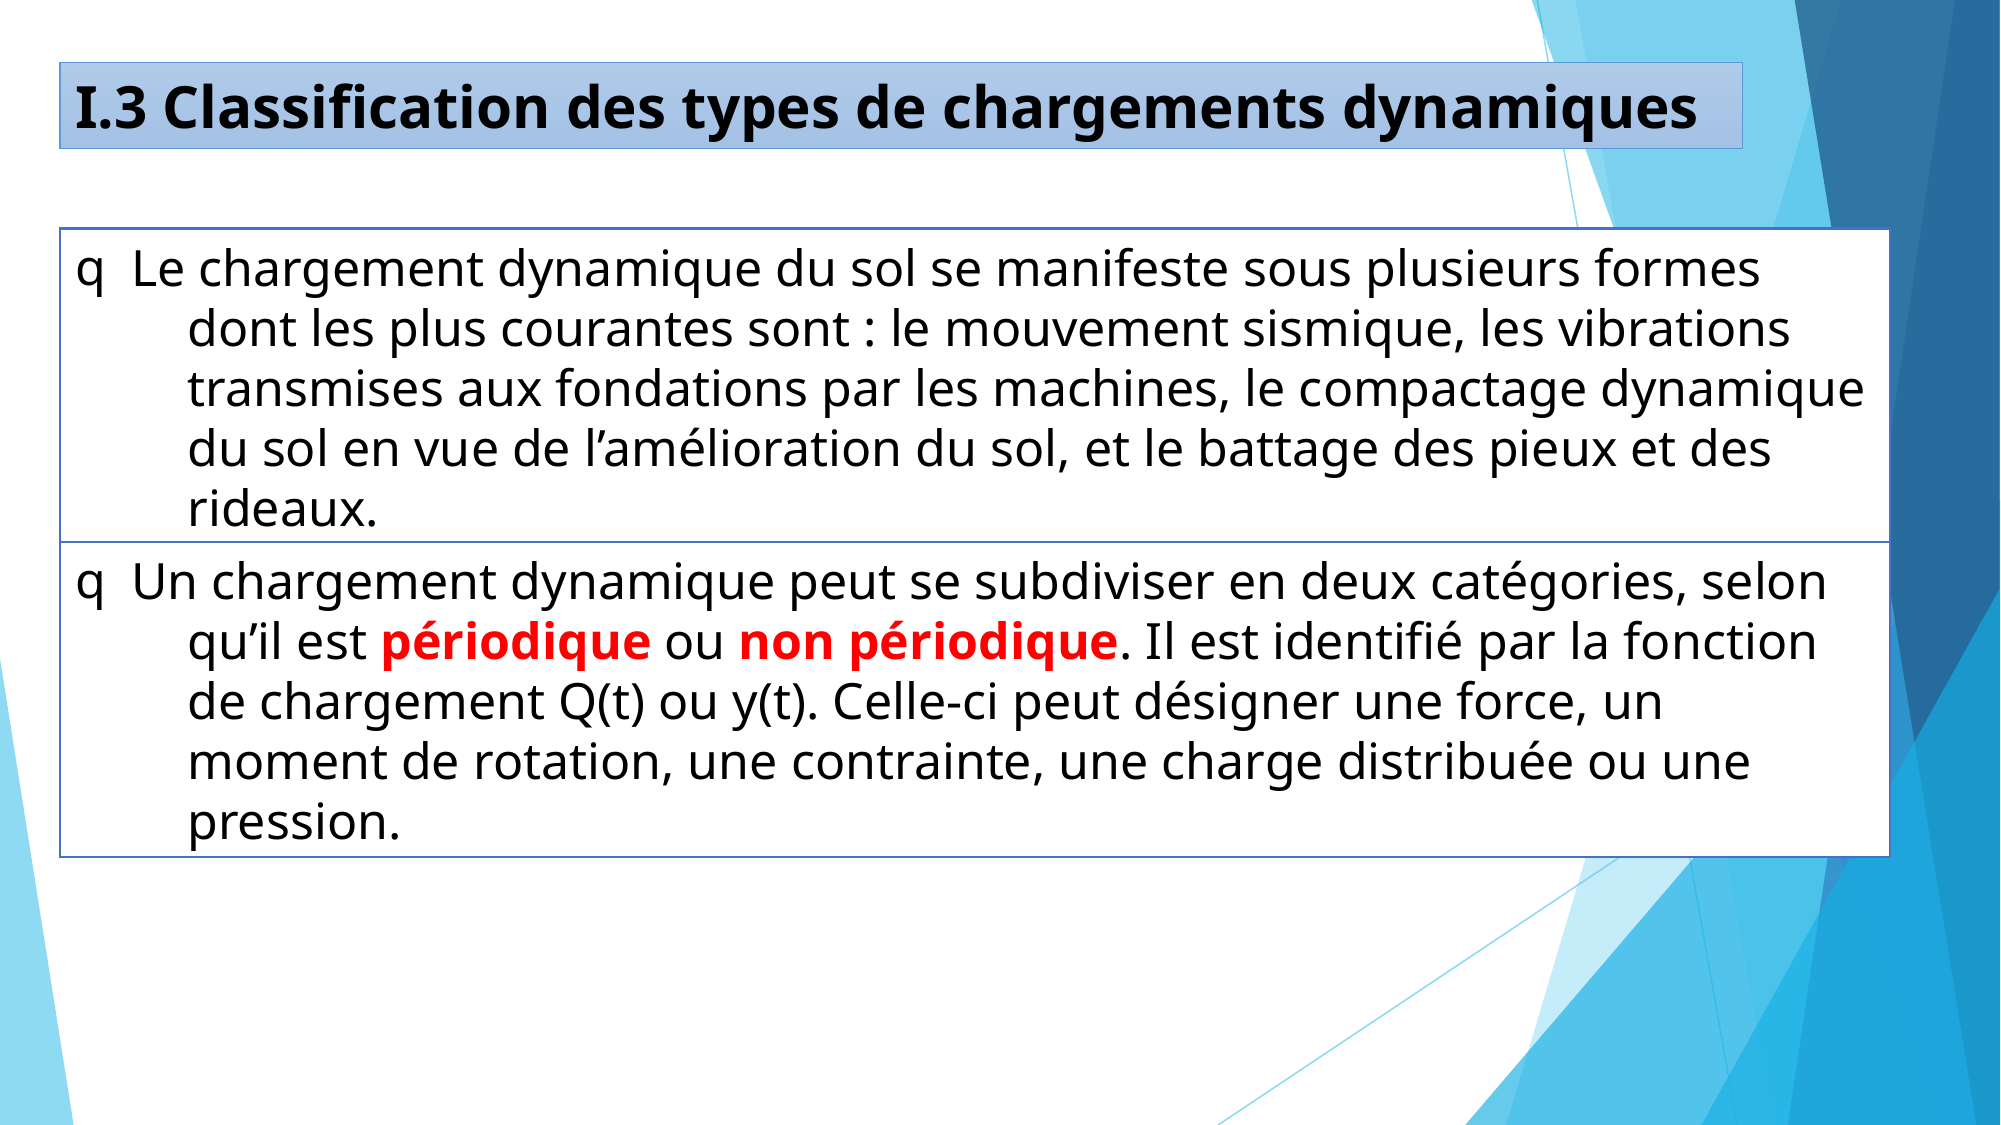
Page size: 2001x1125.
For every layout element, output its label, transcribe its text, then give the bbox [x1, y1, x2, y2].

text_box I.3 Classification des types de chargements dynamiques [60, 62, 1743, 149]
text_box Un chargement dynamique peut se subdiviser en deux catégories, selon qu’il est périodique ou non périodique. Il est identifié par la fonction de chargement Q(t) ou y(t). Celle-ci peut désigner une force, un moment de rotation, une contrainte, une charge distribuée ou une pression. [60, 541, 1891, 800]
text_box Le chargement dynamique du sol se manifeste sous plusieurs formes dont les plus courantes sont : le mouvement sismique, les vibrations transmises aux fondations par les machines, le compactage dynamique du sol en vue de l’amélioration du sol, et le battage des pieux et des rideaux. [60, 228, 1891, 486]
